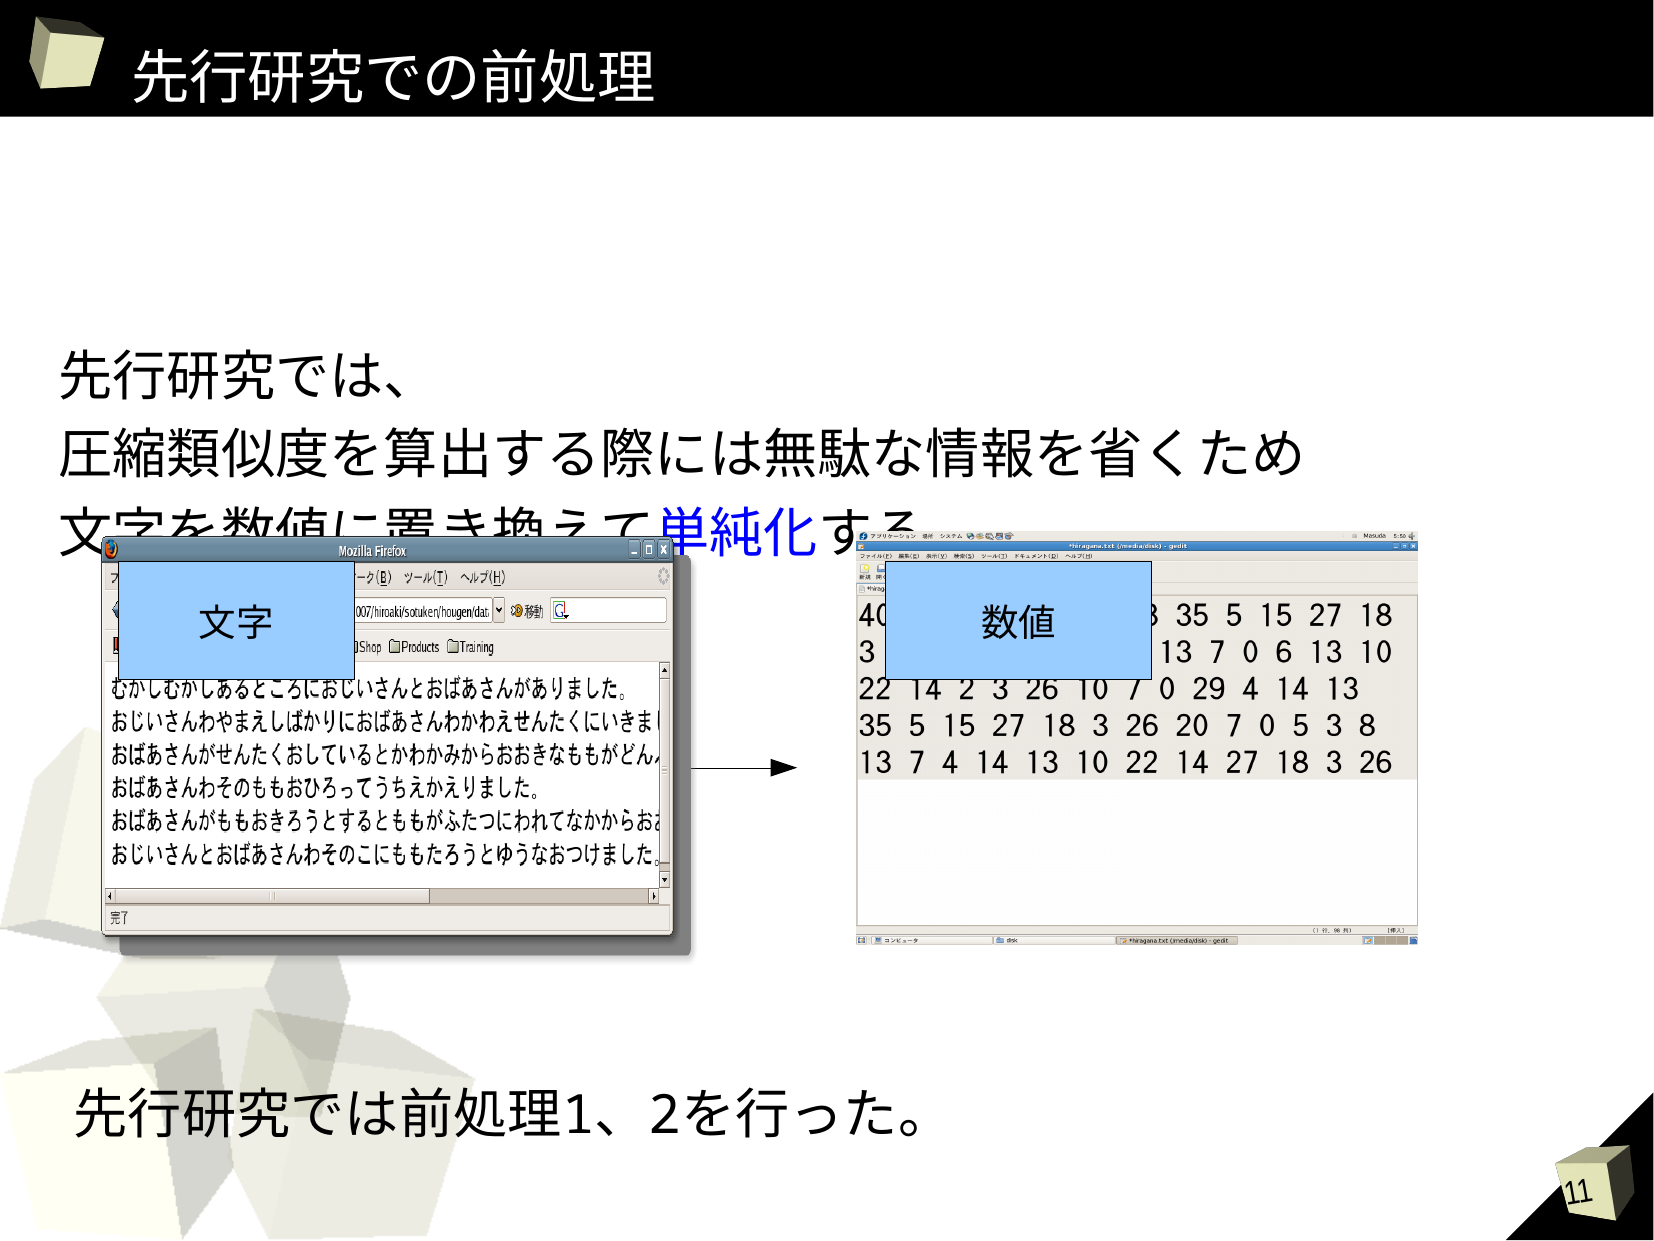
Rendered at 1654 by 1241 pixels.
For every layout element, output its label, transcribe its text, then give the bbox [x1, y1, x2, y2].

picture [0, 531, 680, 1241]
text_box 先行研究での前処理 [116, 23, 1359, 119]
picture [856, 531, 1418, 945]
text_box 数値 [885, 561, 1152, 680]
text_box 先行研究では前処理1、2を行った。 [59, 1062, 1388, 1143]
text_box 先行研究では、 圧縮類似度を算出する際には無駄な情報を省くため 文字を数値に置き換えて単純化する。 [43, 324, 1595, 503]
text_box 文字 [118, 561, 355, 680]
